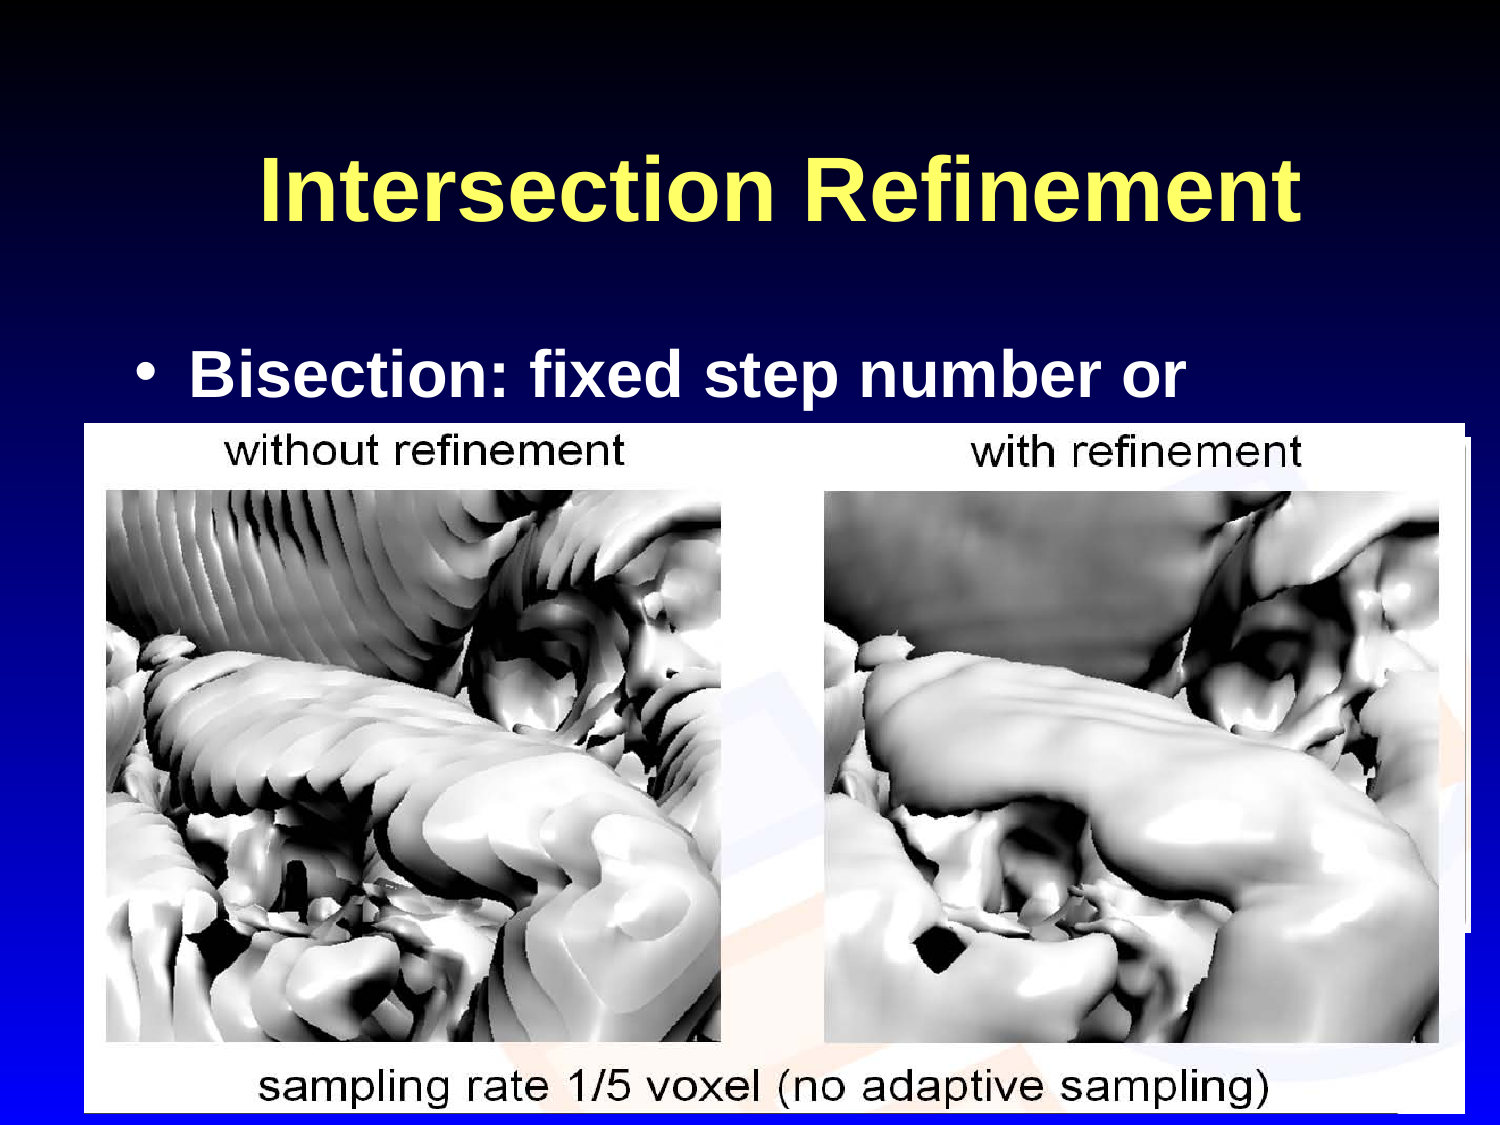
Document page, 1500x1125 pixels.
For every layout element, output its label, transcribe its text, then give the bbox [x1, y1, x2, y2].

picture [84, 423, 1471, 1115]
title Intersection Refinement [99, 94, 1462, 267]
list Bisection: fixed step number or refinement [134, 324, 1425, 423]
